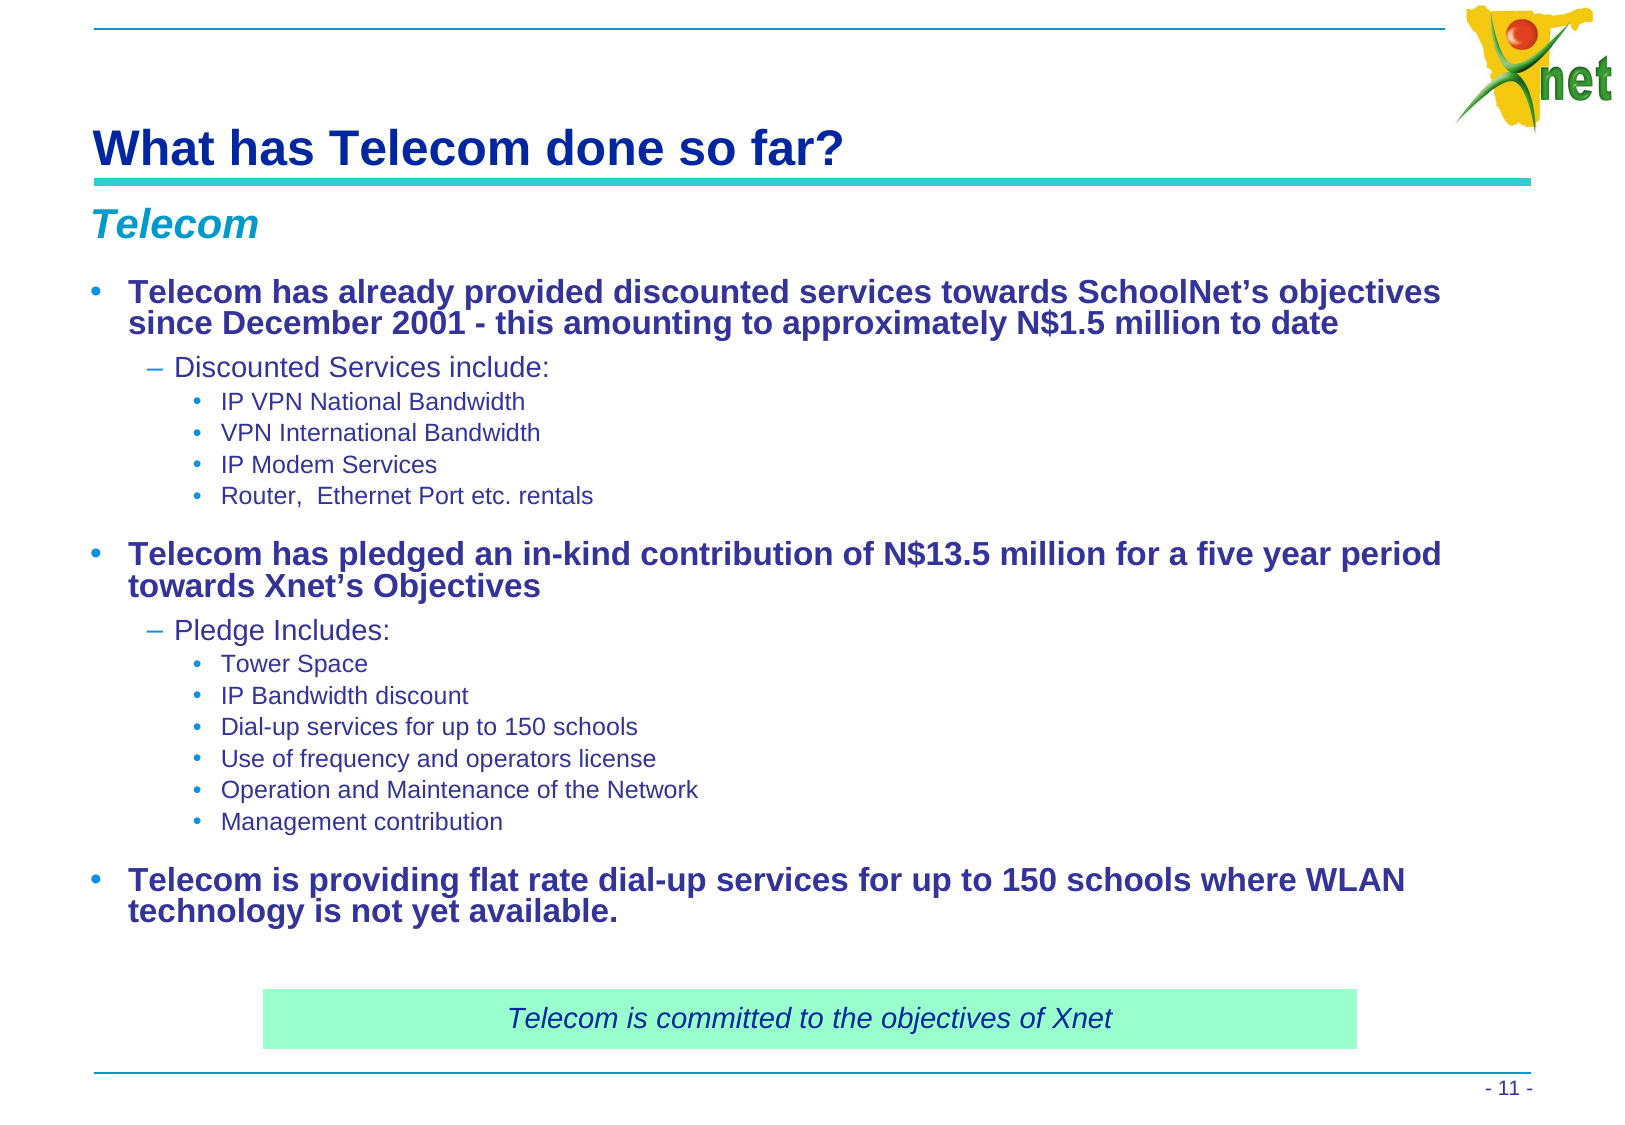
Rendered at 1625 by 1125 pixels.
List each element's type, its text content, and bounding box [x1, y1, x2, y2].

picture [1445, 0, 1625, 139]
text_box Telecom is committed to the objectives of Xnet [262, 988, 1358, 1051]
title What has Telecom done so far? [82, 114, 1526, 181]
list Telecom Telecom has already provided discounted services towards SchoolNet’s objectives since December 2001 - this amounting to approximately N$1.5 million to date Discounted Services include: IP VPN National Bandwidth VPN International Bandwidth IP Modem Services Router, Ethernet Port etc. rentals Telecom has pledged an in-kind contribution of N$13.5 million for a five year period towards Xnet’s Objectives Pledge Includes: Tower Space IP Bandwidth discount Dial-up services for up to 150 schools Use of frequency and operators license Operation and Maintenance of the Network Management contribution Telecom is providing flat rate dial-up services for up to 150 schools where WLAN technology is not yet available. [75, 199, 1521, 972]
